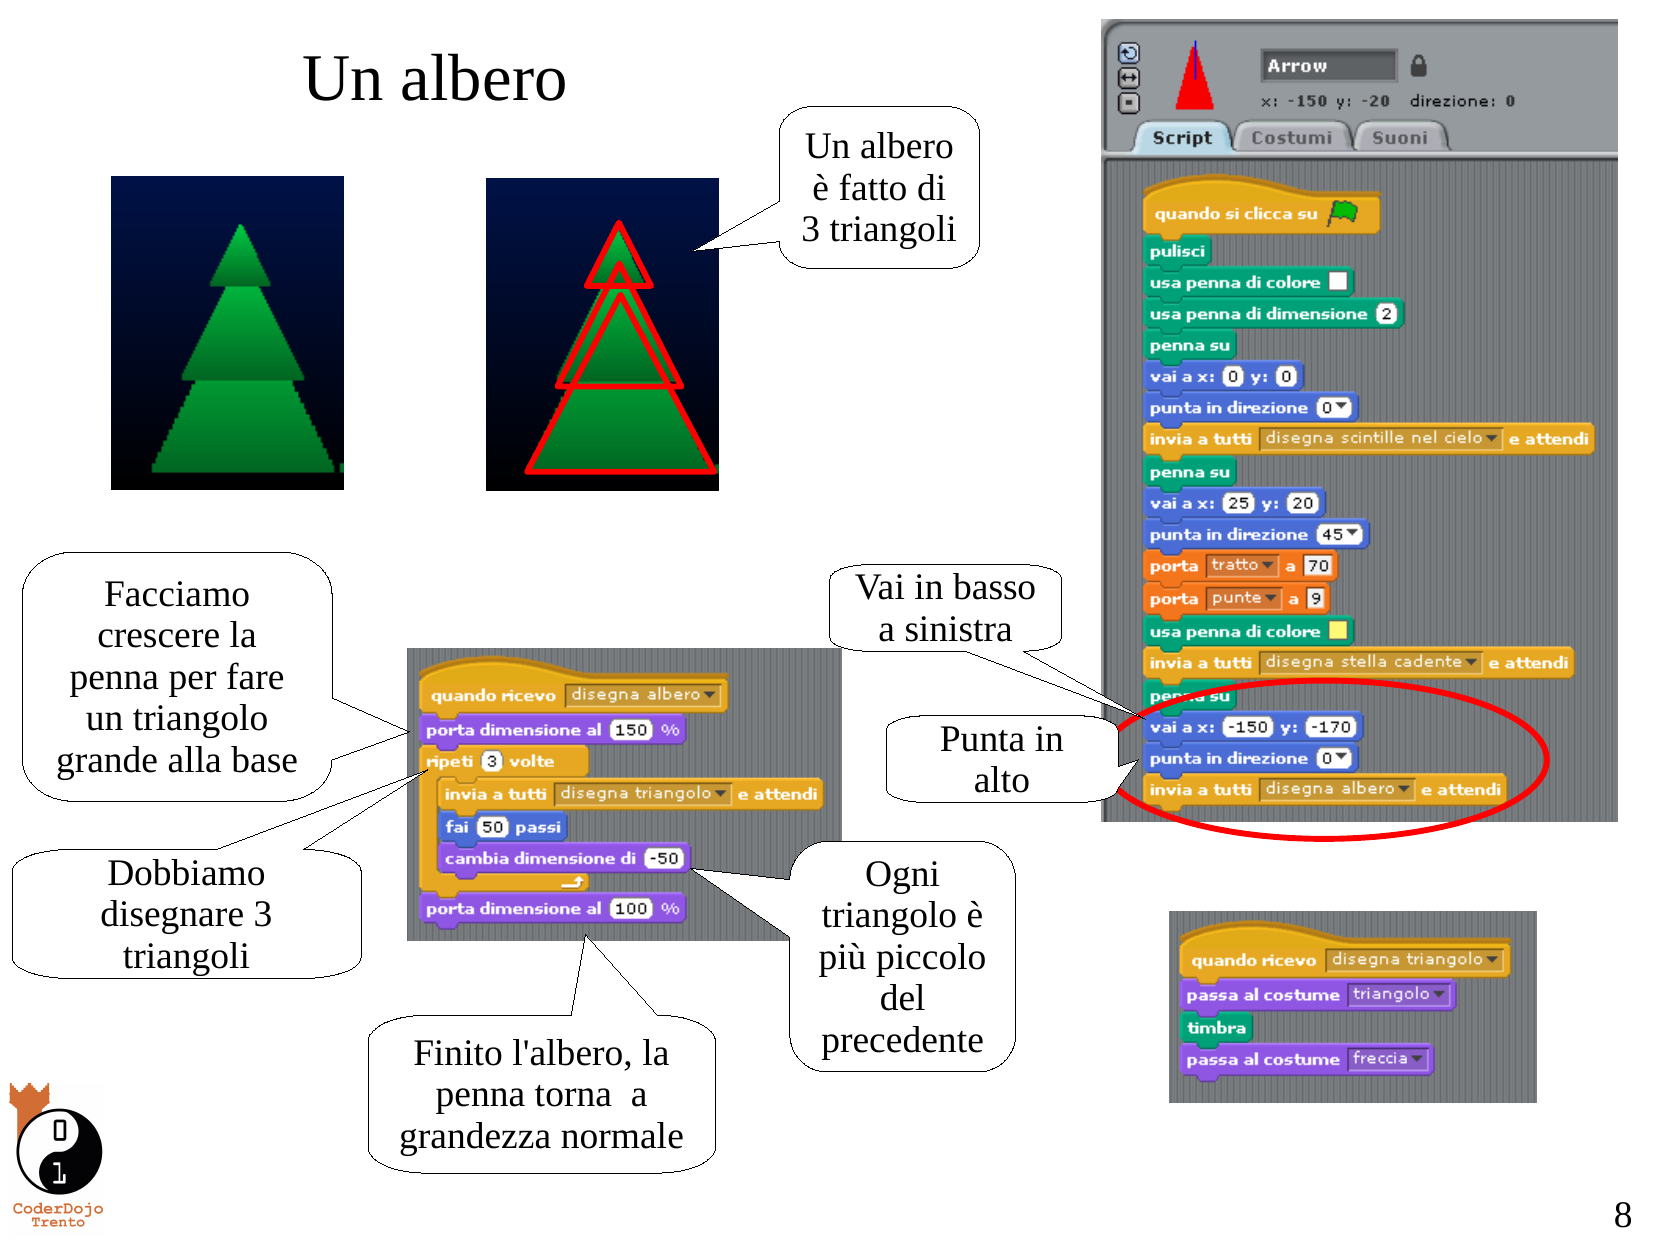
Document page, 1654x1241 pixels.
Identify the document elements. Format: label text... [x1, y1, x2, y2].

picture [1119, 684, 1543, 822]
picture [111, 176, 344, 490]
picture [407, 648, 842, 941]
text_box Vai in basso a sinistra [829, 564, 1146, 720]
picture [486, 178, 719, 491]
picture [1101, 703, 1132, 726]
text_box Un albero è fatto di 3 triangoli [691, 106, 980, 269]
text_box 8 [1599, 1186, 1650, 1241]
picture [1101, 19, 1618, 822]
text_box Punta in alto [886, 715, 1139, 803]
text_box Ogni triangolo è più piccolo del precedente [690, 841, 1016, 1072]
picture [1101, 793, 1173, 822]
text_box Finito l'albero, la penna torna a grandezza normale [368, 934, 716, 1174]
picture [1169, 911, 1537, 1103]
text_box Dobbiamo disegnare 3 triangoli [12, 769, 428, 979]
picture [9, 1083, 104, 1237]
text_box Facciamo crescere la penna per fare un triangolo grande alla base [22, 552, 410, 802]
text_box Un albero [287, 33, 602, 141]
